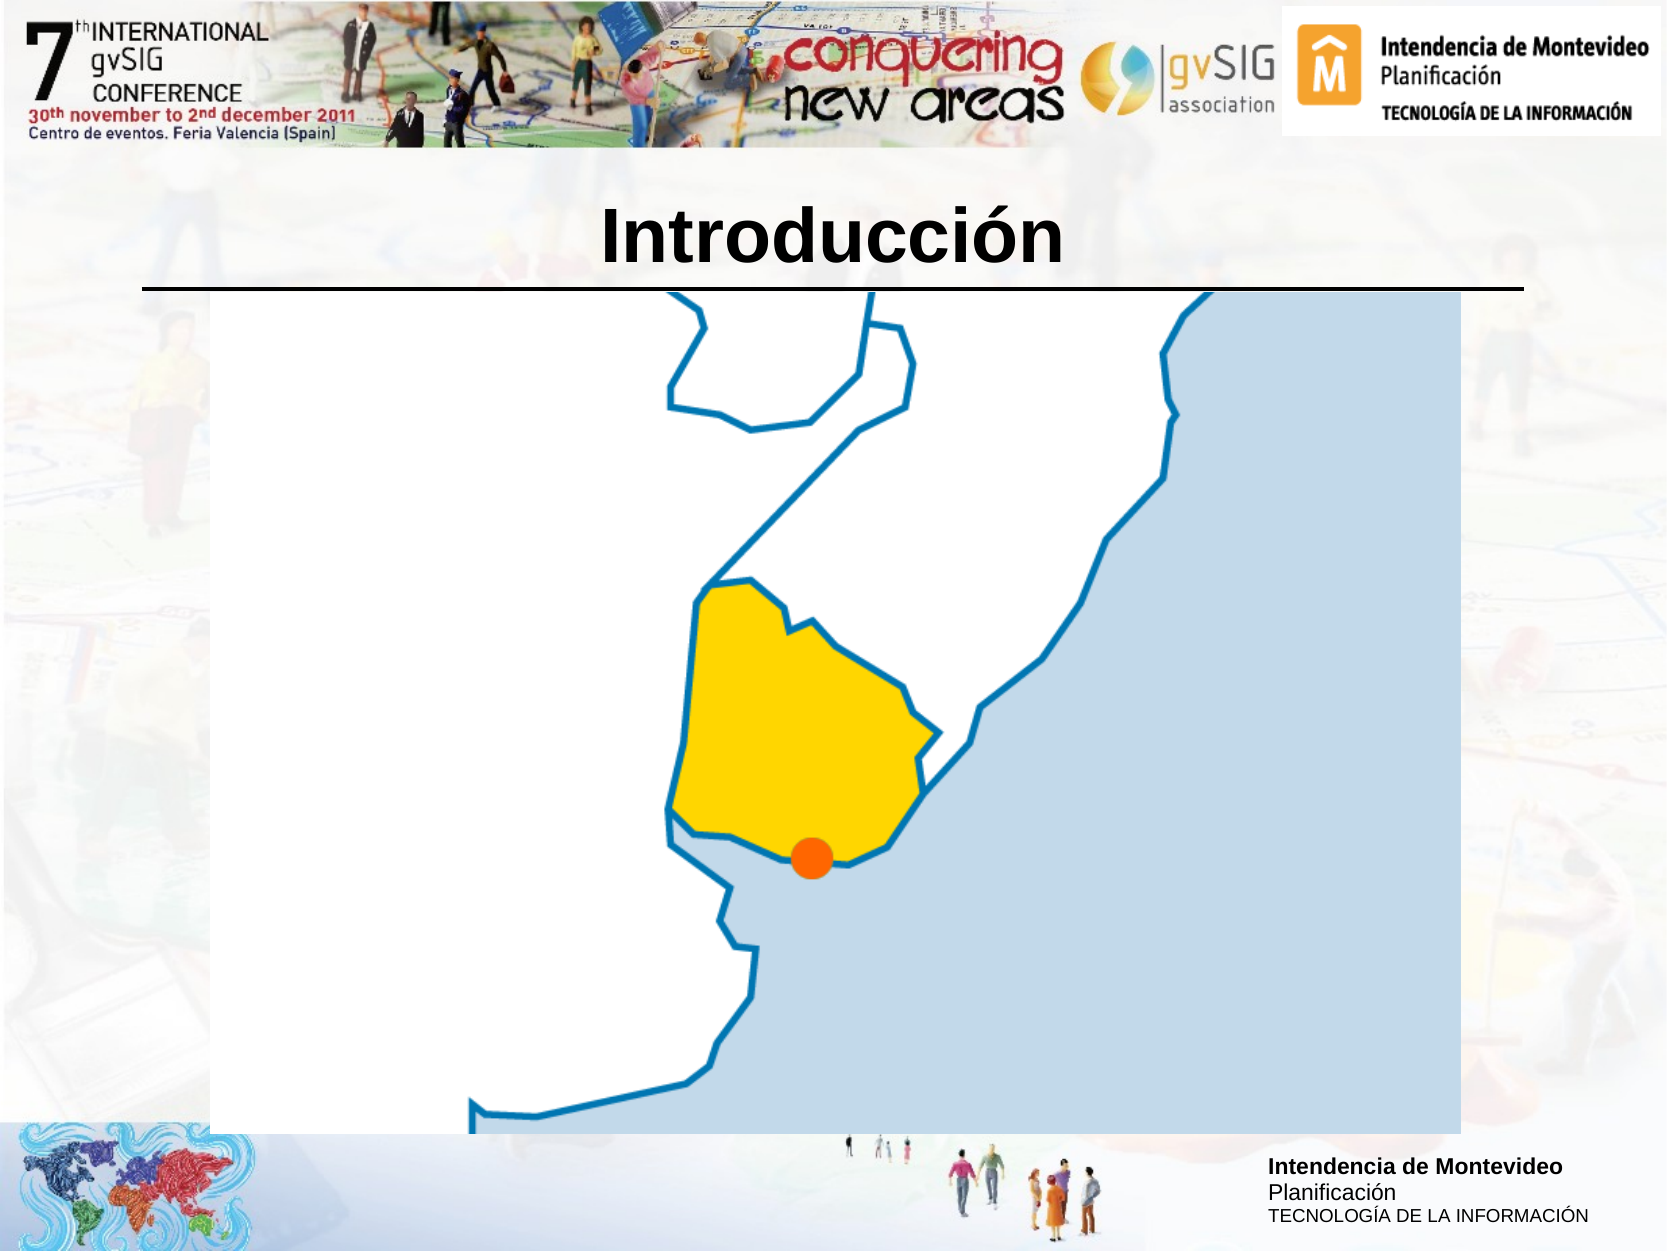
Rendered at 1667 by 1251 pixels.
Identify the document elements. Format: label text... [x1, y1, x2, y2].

picture [0, 0, 1667, 1251]
title Introducción [124, 188, 1542, 284]
